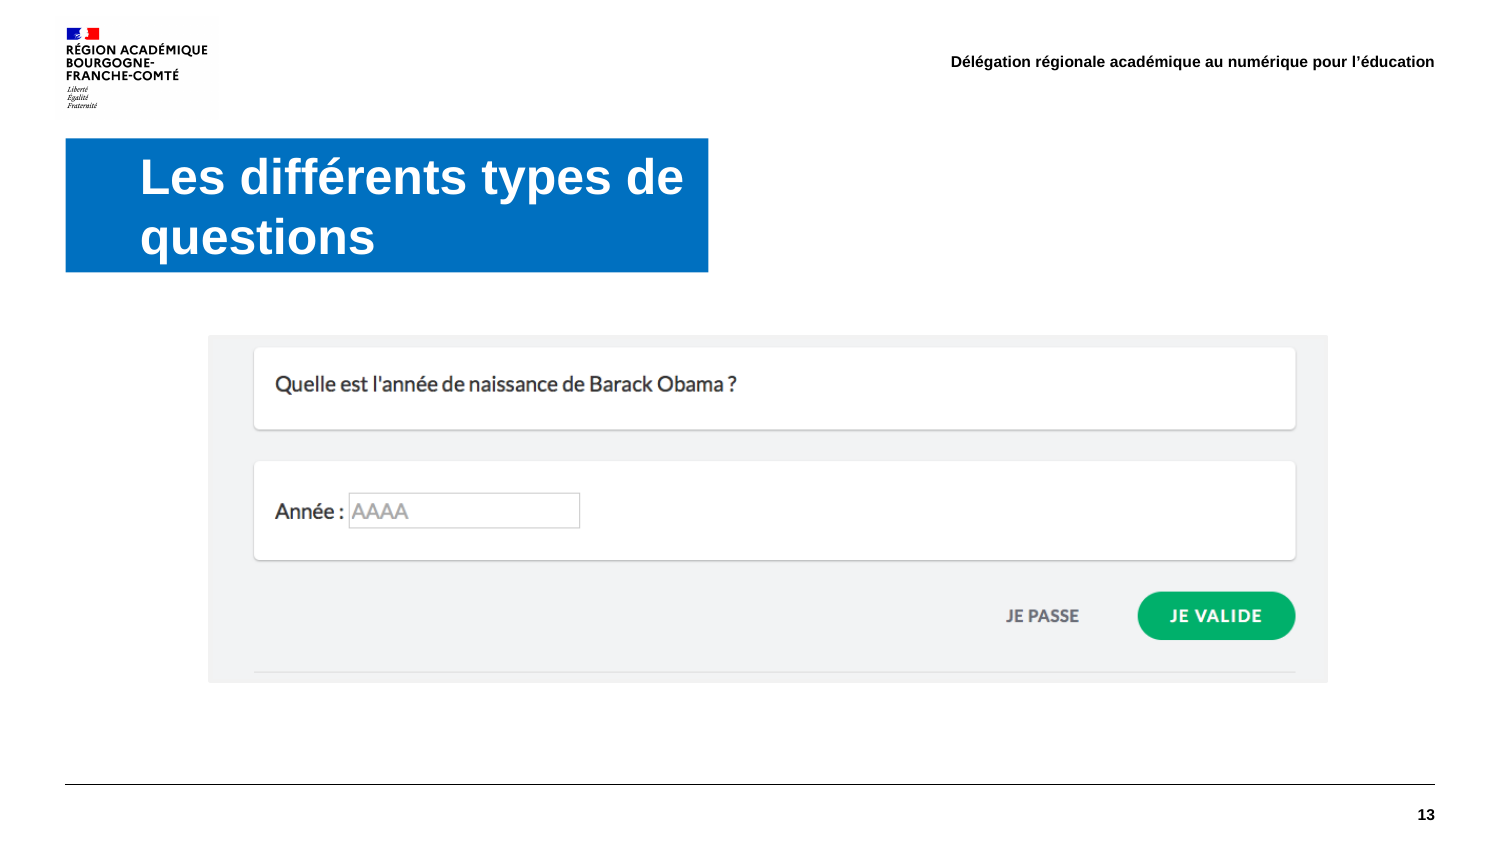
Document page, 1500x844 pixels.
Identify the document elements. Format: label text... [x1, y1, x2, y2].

slide_number <numéro> [1213, 784, 1436, 844]
picture [212, 339, 1325, 679]
list Les différents types de questions [65, 138, 709, 273]
picture [55, 16, 219, 120]
footer Délégation régionale académique au numérique pour l’éducation [470, 32, 1436, 92]
